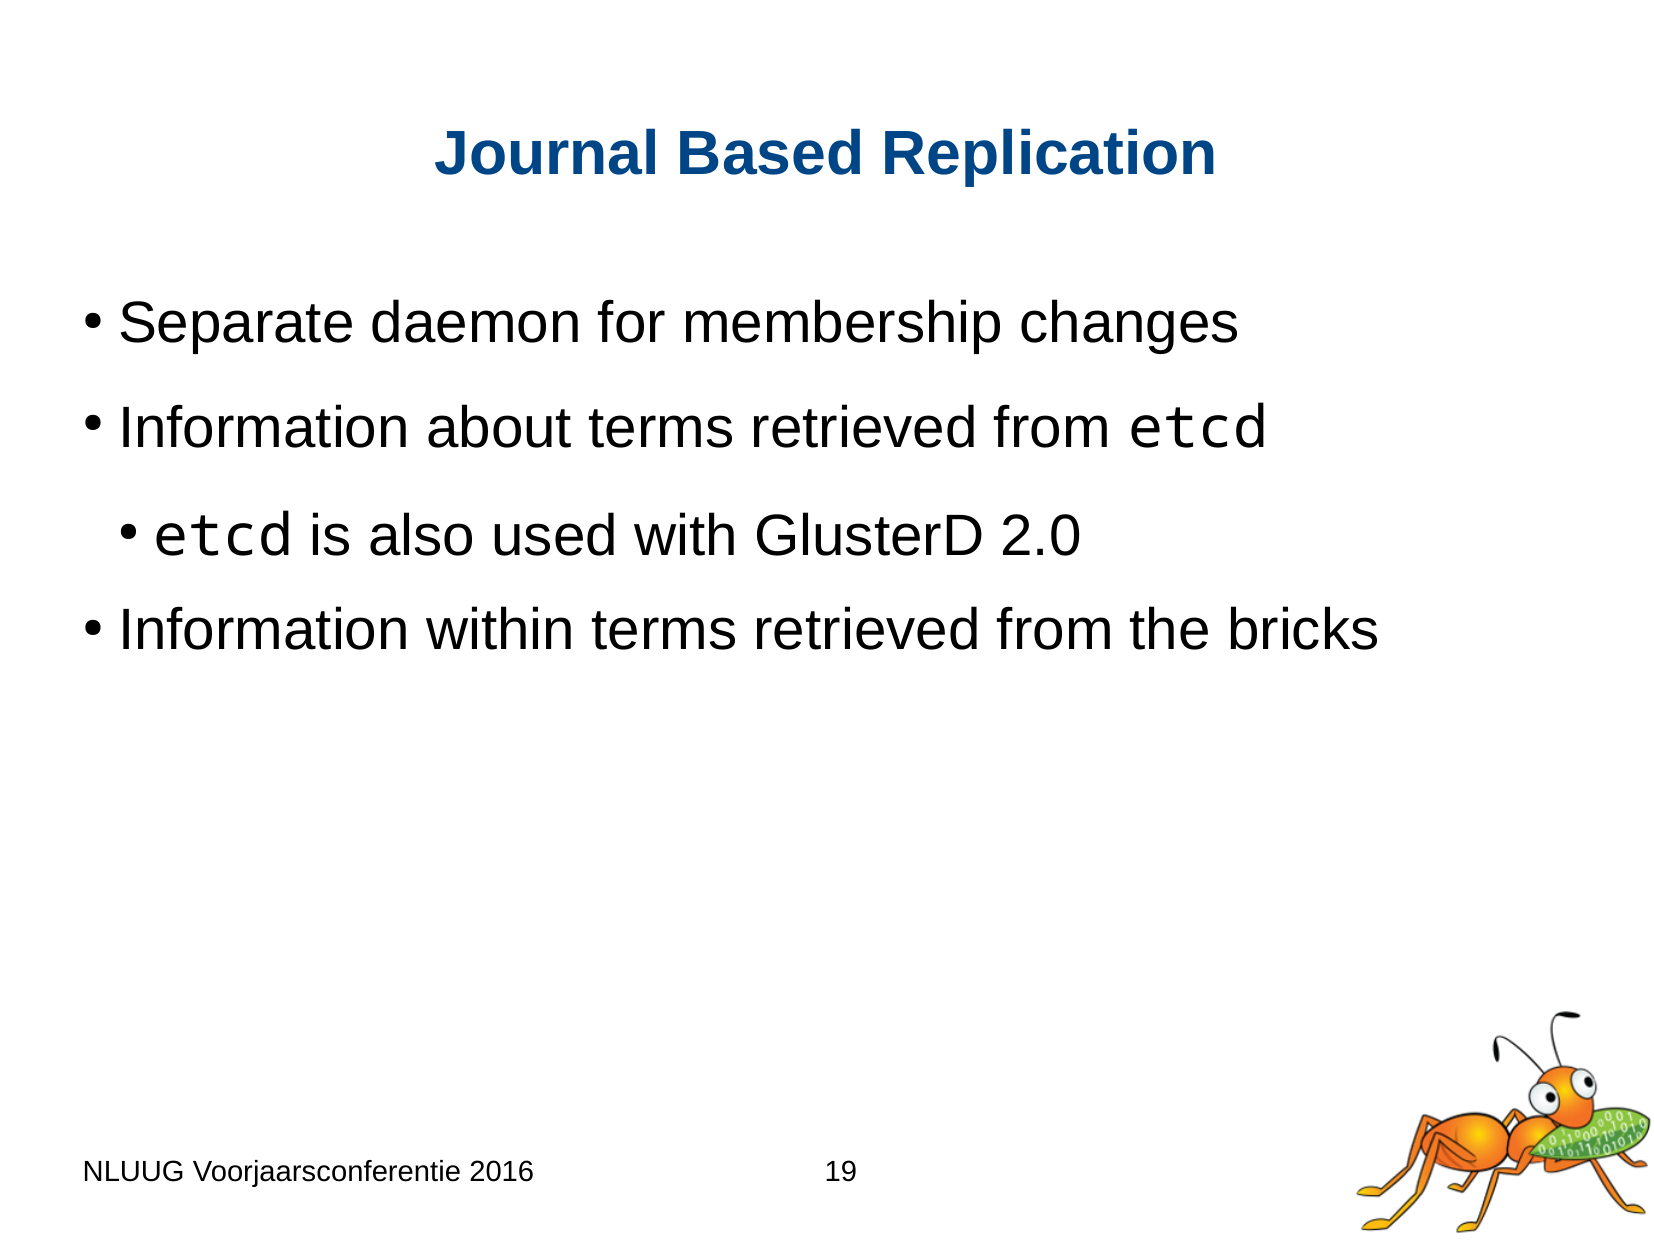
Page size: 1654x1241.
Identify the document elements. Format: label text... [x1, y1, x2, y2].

list Separate daemon for membership changes Information about terms retrieved from etcd etcd is also used with GlusterD 2.0 Information within terms retrieved from the bricks [82, 290, 1571, 1010]
picture [1353, 1009, 1654, 1235]
title Journal Based Replication [82, 49, 1571, 257]
